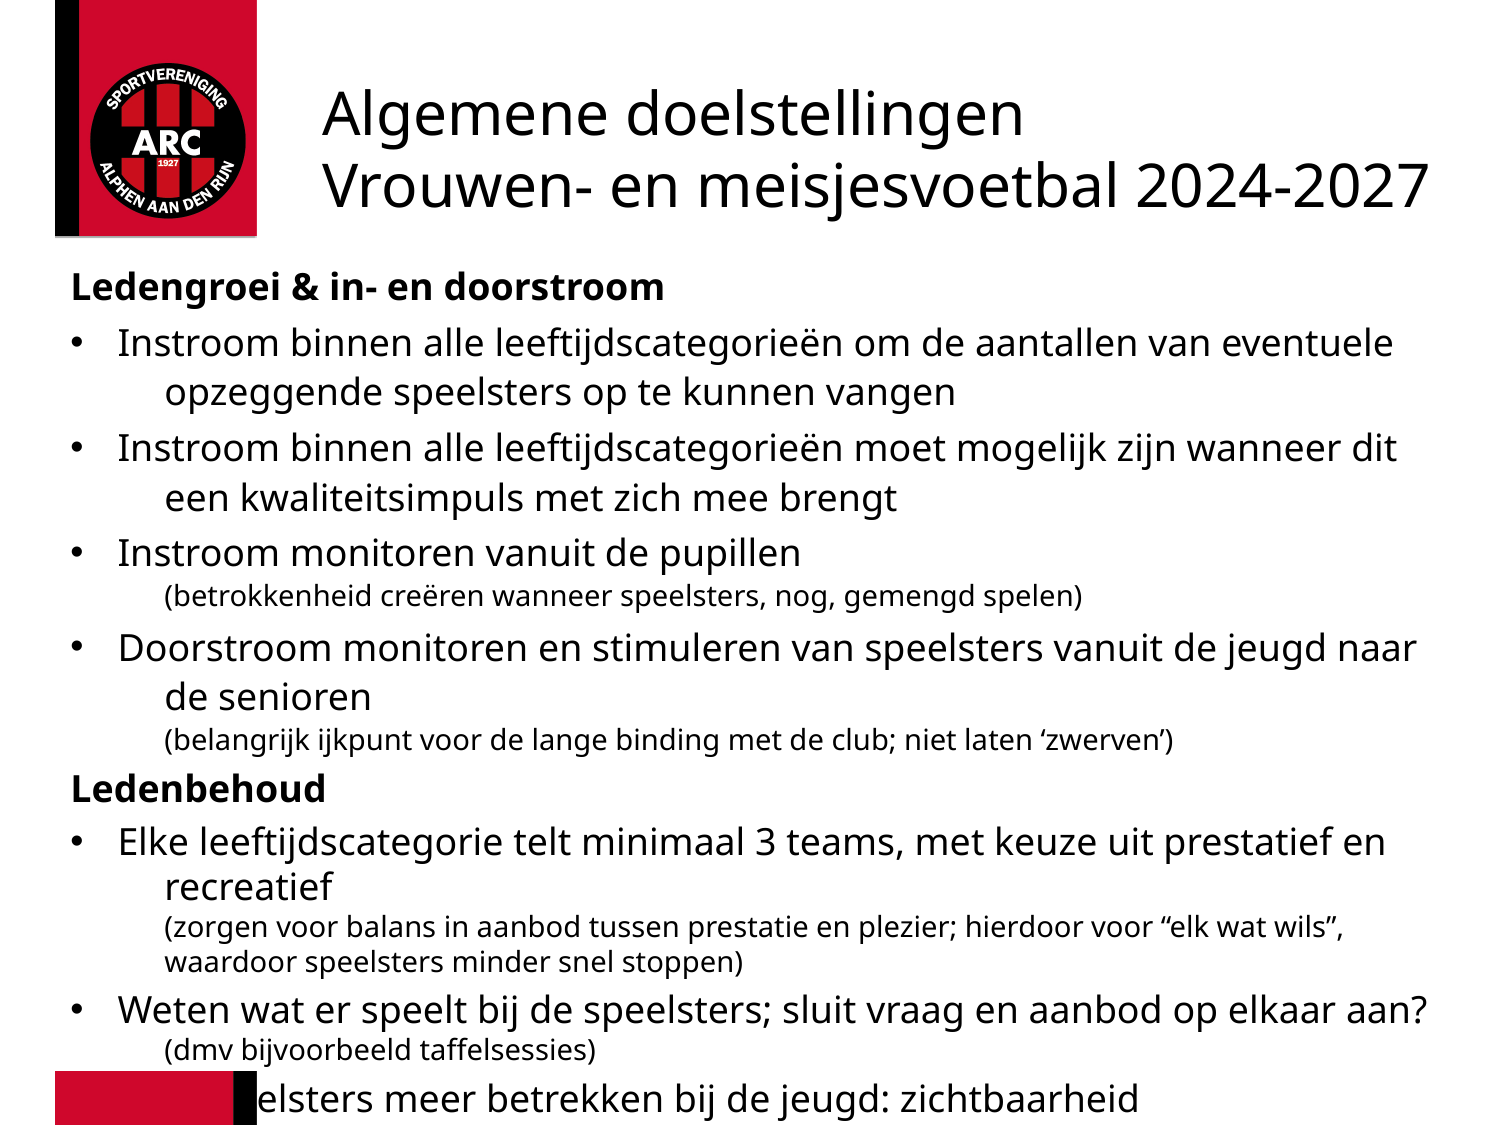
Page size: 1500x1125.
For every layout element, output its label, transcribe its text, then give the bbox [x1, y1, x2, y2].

title Algemene doelstellingen Vrouwen- en meisjesvoetbal 2024-2027 [307, 59, 1490, 236]
picture [55, 1072, 257, 1125]
picture [55, 0, 257, 236]
subtitle Ledengroei & in- en doorstroom Instroom binnen alle leeftijdscategorieën om de aantallen van eventuele opzeggende speelsters op te kunnen vangen Instroom binnen alle leeftijdscategorieën moet mogelijk zijn wanneer dit een kwaliteitsimpuls met zich mee brengt Instroom monitoren vanuit de pupillen (betrokkenheid creëren wanneer speelsters, nog, gemengd spelen) Doorstroom monitoren en stimuleren van speelsters vanuit de jeugd naar de senioren (belangrijk ijkpunt voor de lange binding met de club; niet laten ‘zwerven’) Ledenbehoud Elke leeftijdscategorie telt minimaal 3 teams, met keuze uit prestatief en recreatief (zorgen voor balans in aanbod tussen prestatie en plezier; hierdoor voor “elk wat wils”, waardoor speelsters minder snel stoppen) Weten wat er speelt bij de speelsters; sluit vraag en aanbod op elkaar aan? (dmv bijvoorbeeld taffelsessies) VR1 speelsters meer betrekken bij de jeugd: zichtbaarheid (bijvoorbeeld door het verzorgen van specialisatietrainingen) [55, 251, 1445, 1125]
